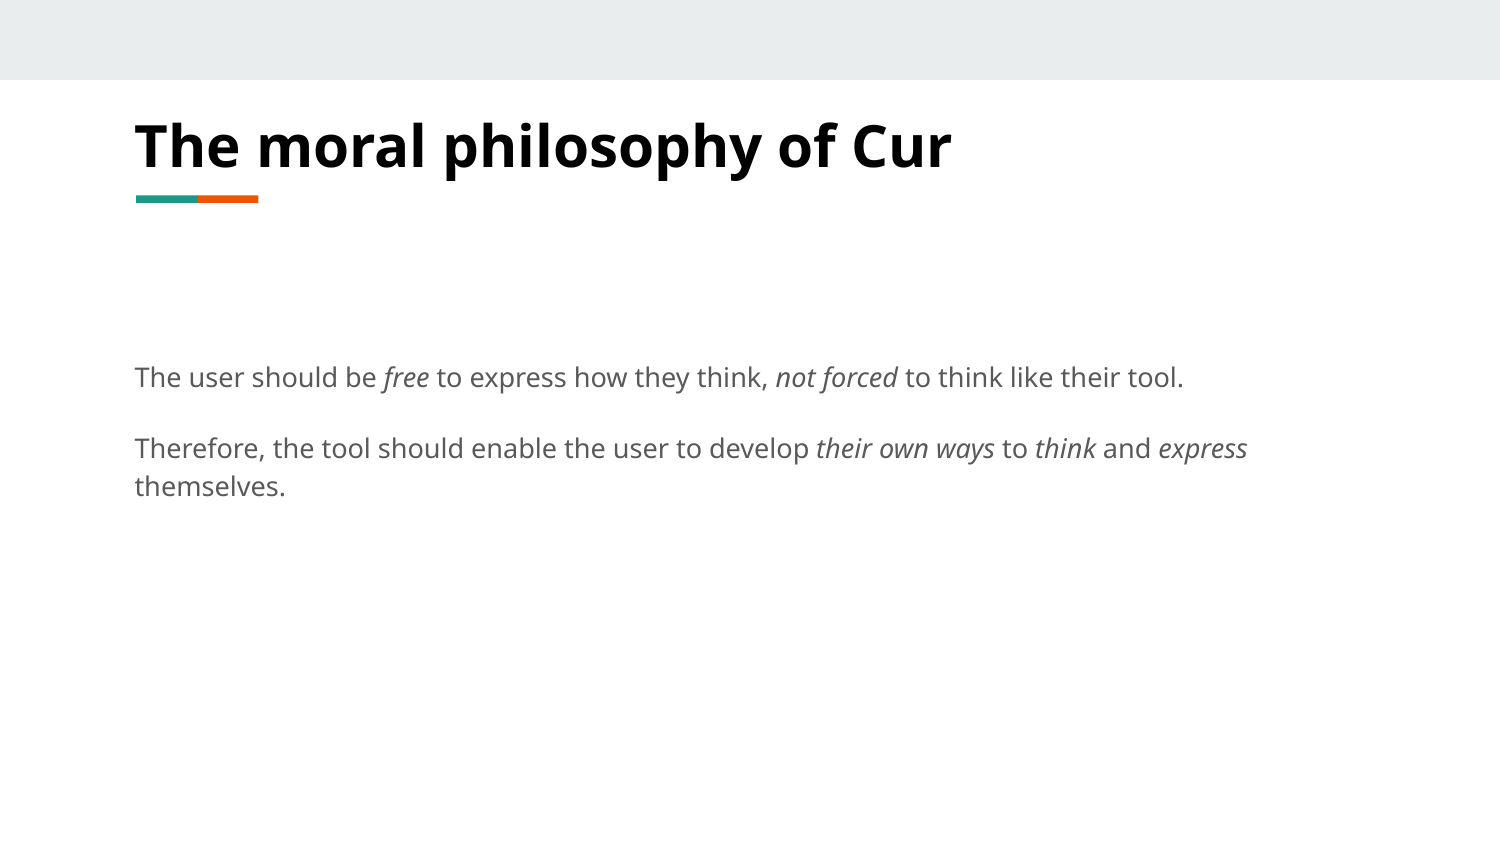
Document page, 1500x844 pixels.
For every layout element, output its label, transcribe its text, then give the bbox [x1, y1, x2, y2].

list The user should be free to express how they think, not forced to think like their tool. Therefore, the tool should enable the user to develop their own ways to think and express themselves. [119, 341, 1381, 526]
title The moral philosophy of Cur [119, 93, 1381, 182]
